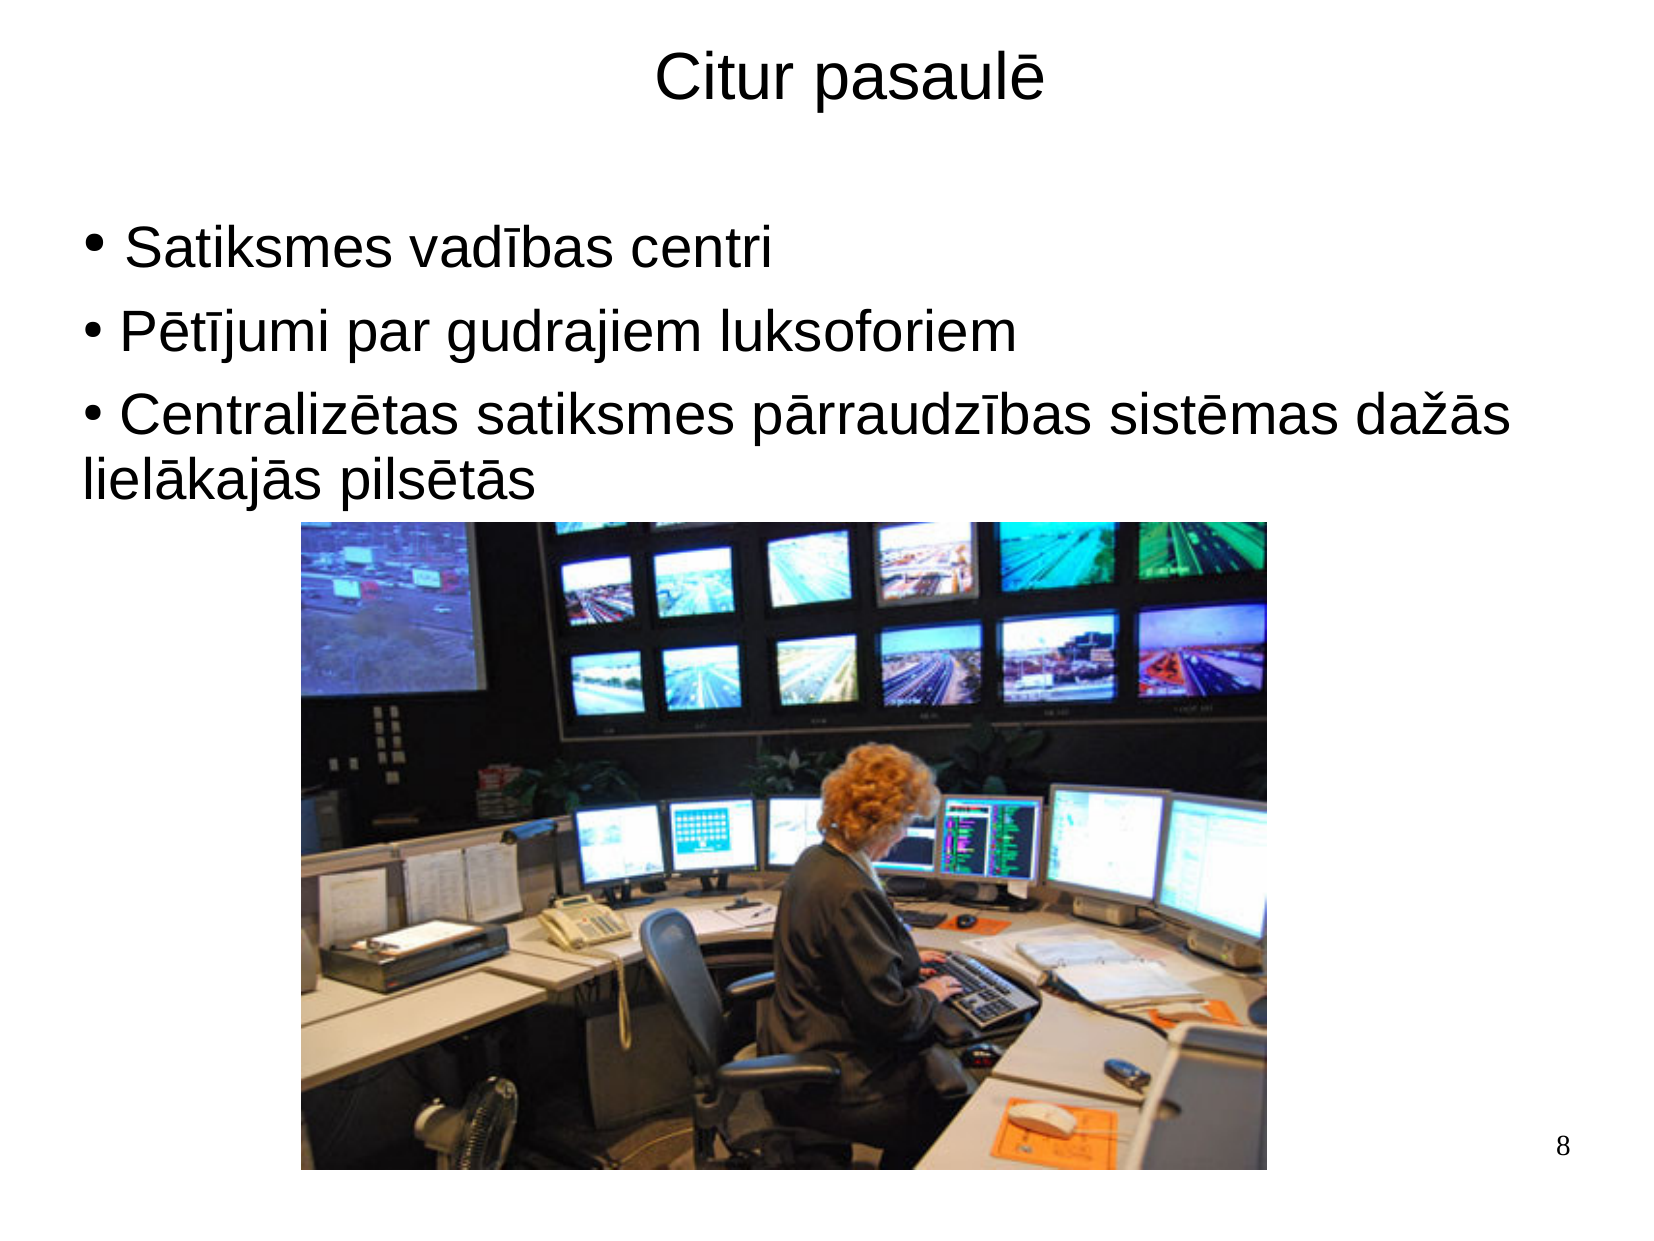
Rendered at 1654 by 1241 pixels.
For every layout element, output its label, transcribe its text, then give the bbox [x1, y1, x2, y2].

picture [301, 522, 1267, 1170]
subtitle Citur pasaulē Satiksmes vadības centri Pētījumi par gudrajiem luksoforiem Centralizētas satiksmes pārraudzības sistēmas dažās lielākajās pilsētās [82, 39, 1619, 512]
